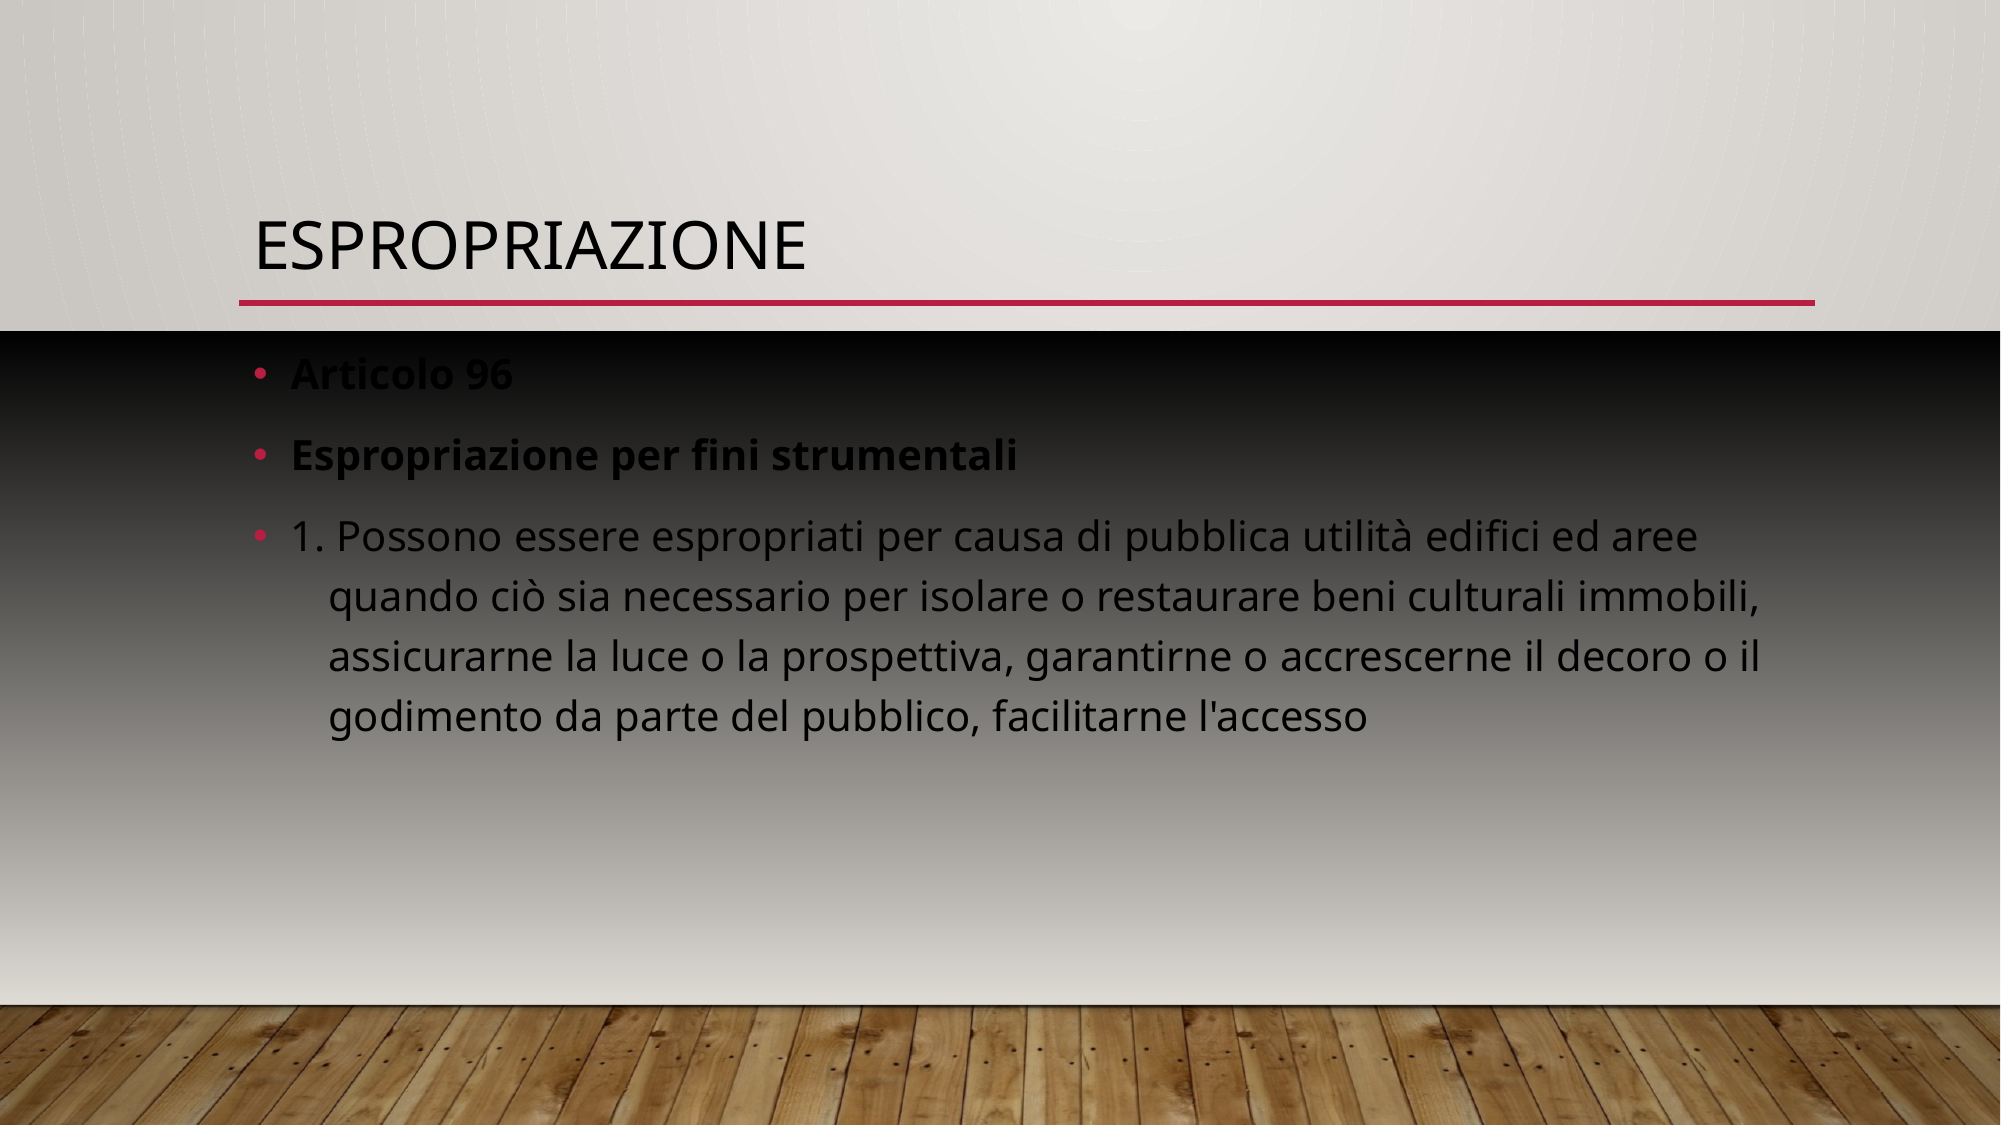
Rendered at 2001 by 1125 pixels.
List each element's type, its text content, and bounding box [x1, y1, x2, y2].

list Articolo 96 Espropriazione per fini strumentali 1. Possono essere espropriati per causa di pubblica utilità edifici ed aree quando ciò sia necessario per isolare o restaurare beni culturali immobili, assicurarne la luce o la prospettiva, garantirne o accrescerne il decoro o il godimento da parte del pubblico, facilitarne l'accesso [238, 330, 1814, 897]
title Espropriazione [238, 131, 1814, 305]
